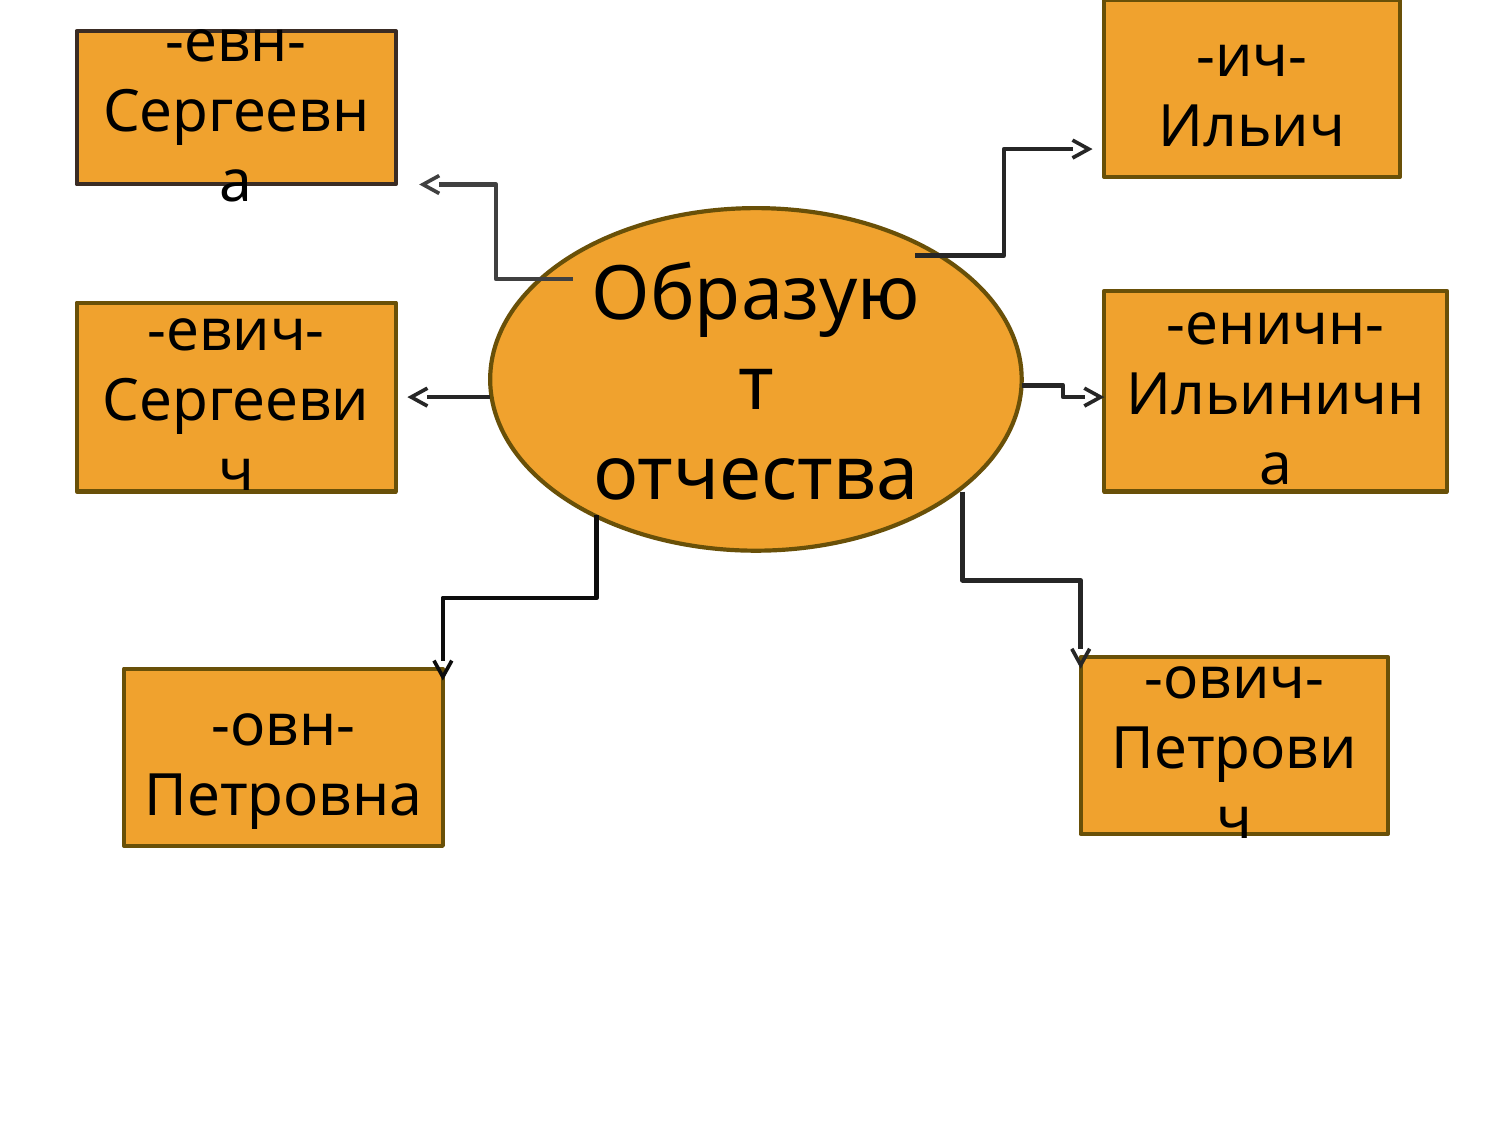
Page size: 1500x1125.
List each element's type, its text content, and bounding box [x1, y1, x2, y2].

text_box -евн- Сергеевна [76, 30, 396, 185]
text_box -еничн- Ильинична [1104, 290, 1447, 492]
text_box -евич- Сергеевич [76, 302, 396, 492]
text_box Образуют отчества [490, 208, 1022, 551]
text_box -ович- Петрович [1080, 656, 1388, 835]
text_box -овн- Петровна [123, 668, 443, 846]
text_box -ич- Ильич [1104, 0, 1400, 178]
